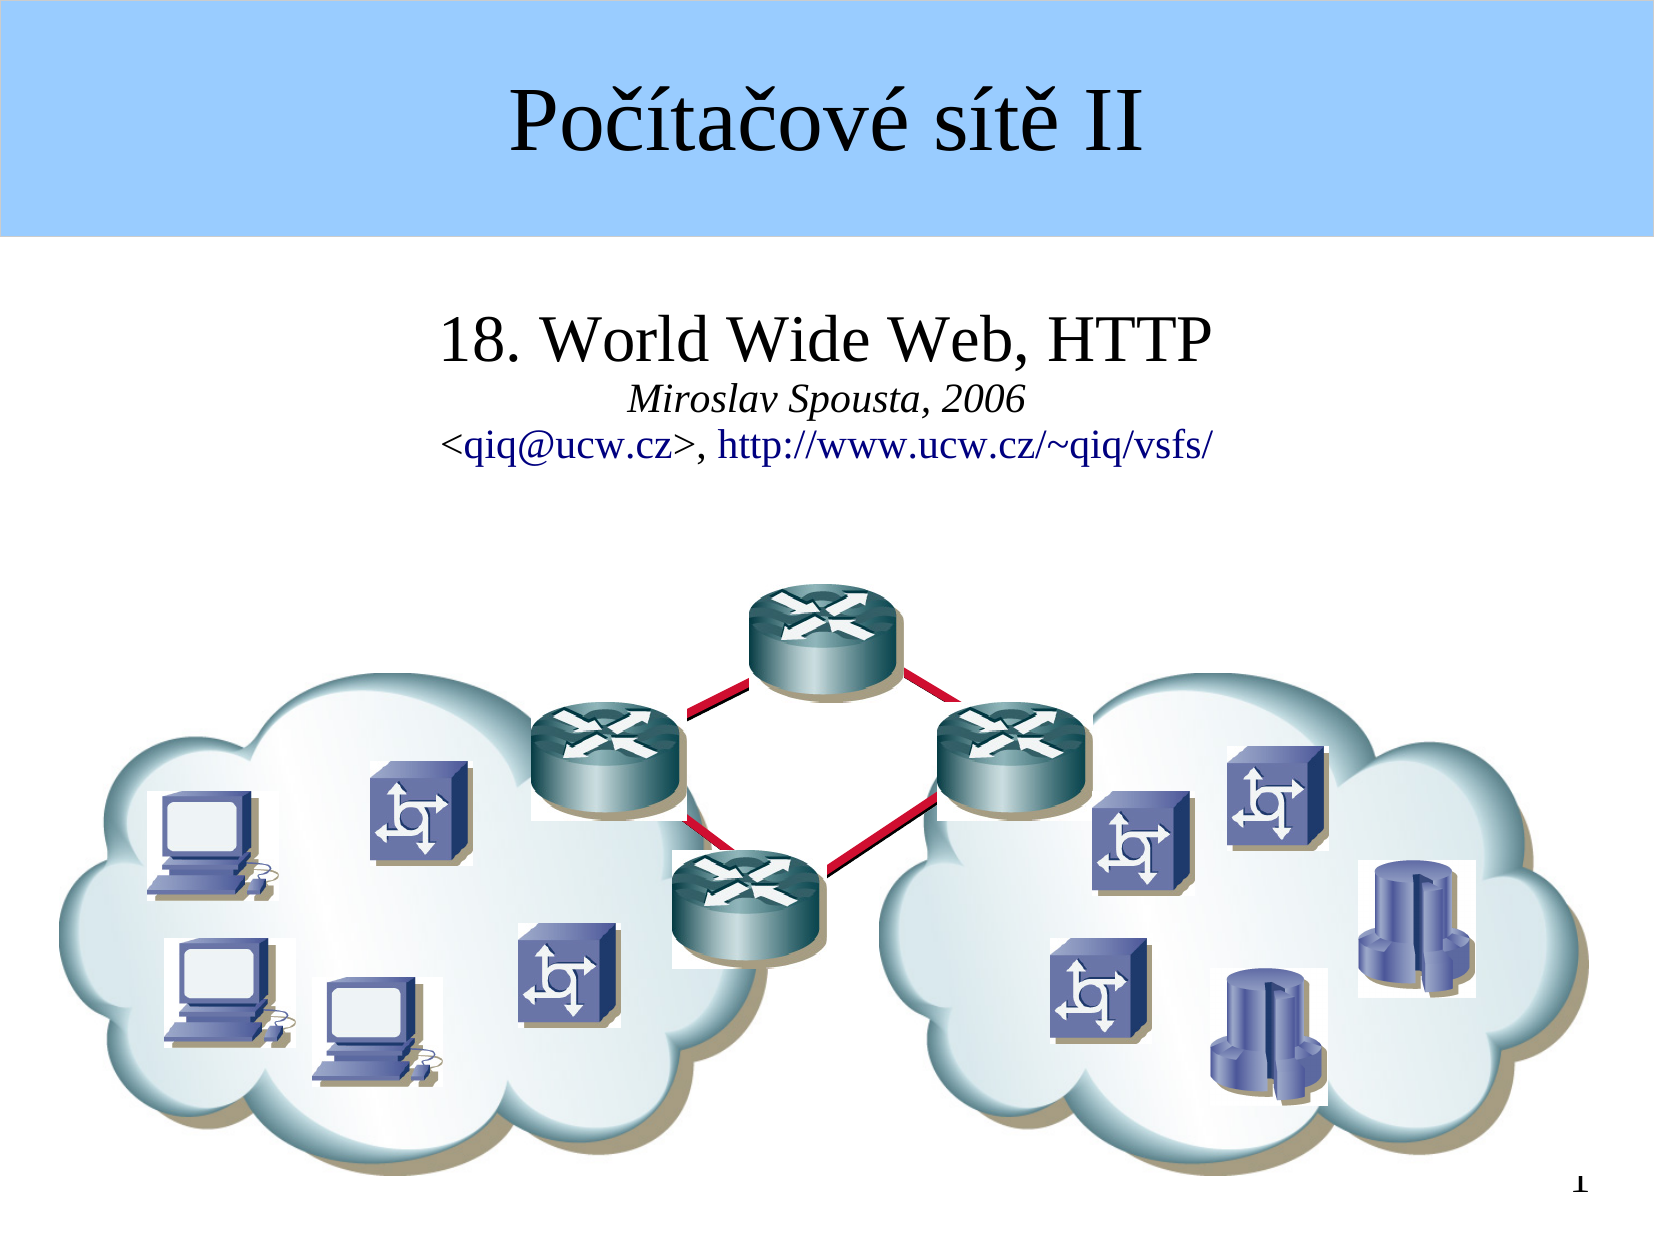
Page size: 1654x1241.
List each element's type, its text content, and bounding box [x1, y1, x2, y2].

title Počítačové sítě II [0, 2, 1654, 237]
text_box 18. World Wide Web, HTTP Miroslav Spousta, 2006 <qiq@ucw.cz>, http://www.ucw.cz/~qiq/vsfs/ [0, 237, 1654, 532]
picture [59, 584, 1589, 1176]
